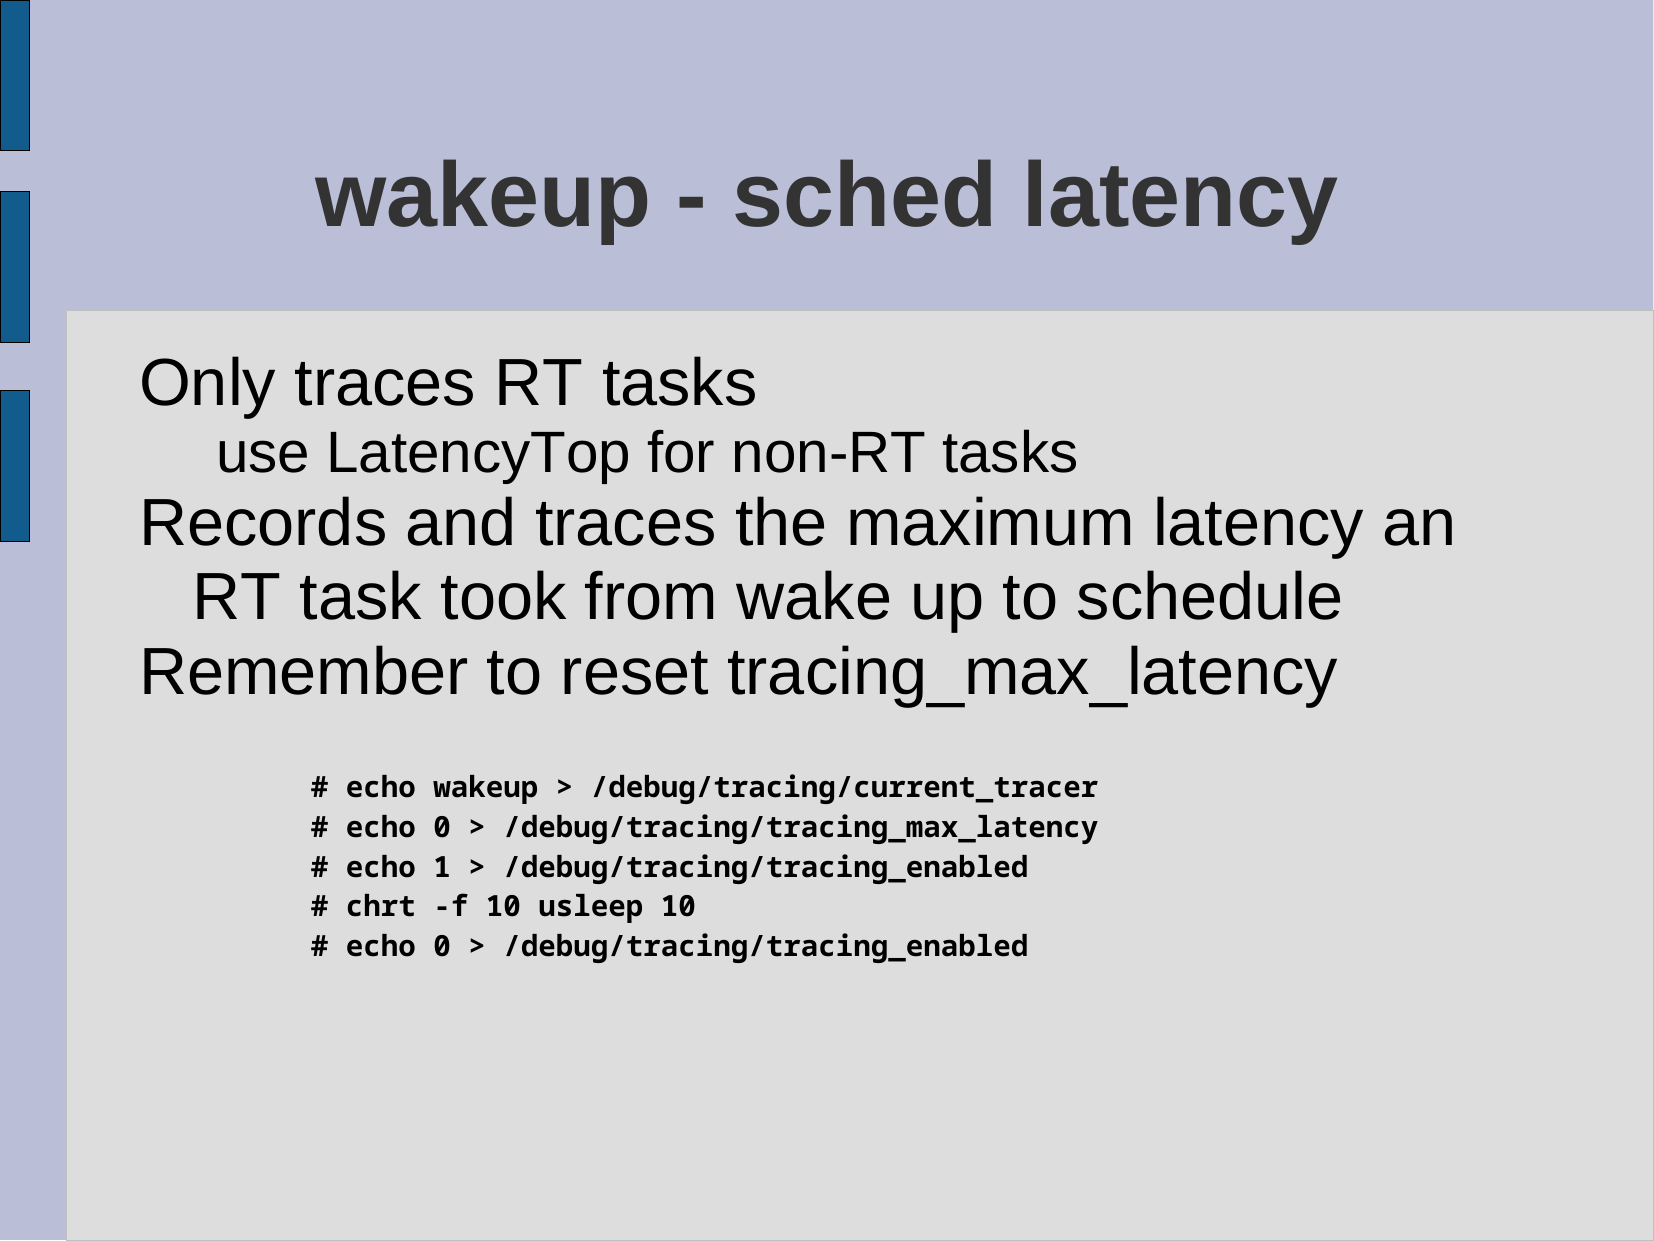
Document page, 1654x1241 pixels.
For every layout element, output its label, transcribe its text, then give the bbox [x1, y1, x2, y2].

list Only traces RT tasks use LatencyTop for non-RT tasks Records and traces the maximum latency an RT task took from wake up to schedule Remember to reset tracing_max_latency [121, 344, 1534, 1112]
title wakeup - sched latency [121, 98, 1534, 291]
text_box # echo wakeup > /debug/tracing/current_tracer # echo 0 > /debug/tracing/tracing_max_latency # echo 1 > /debug/tracing/tracing_enabled # chrt -f 10 usleep 10 # echo 0 > /debug/tracing/tracing_enabled [296, 759, 1163, 984]
